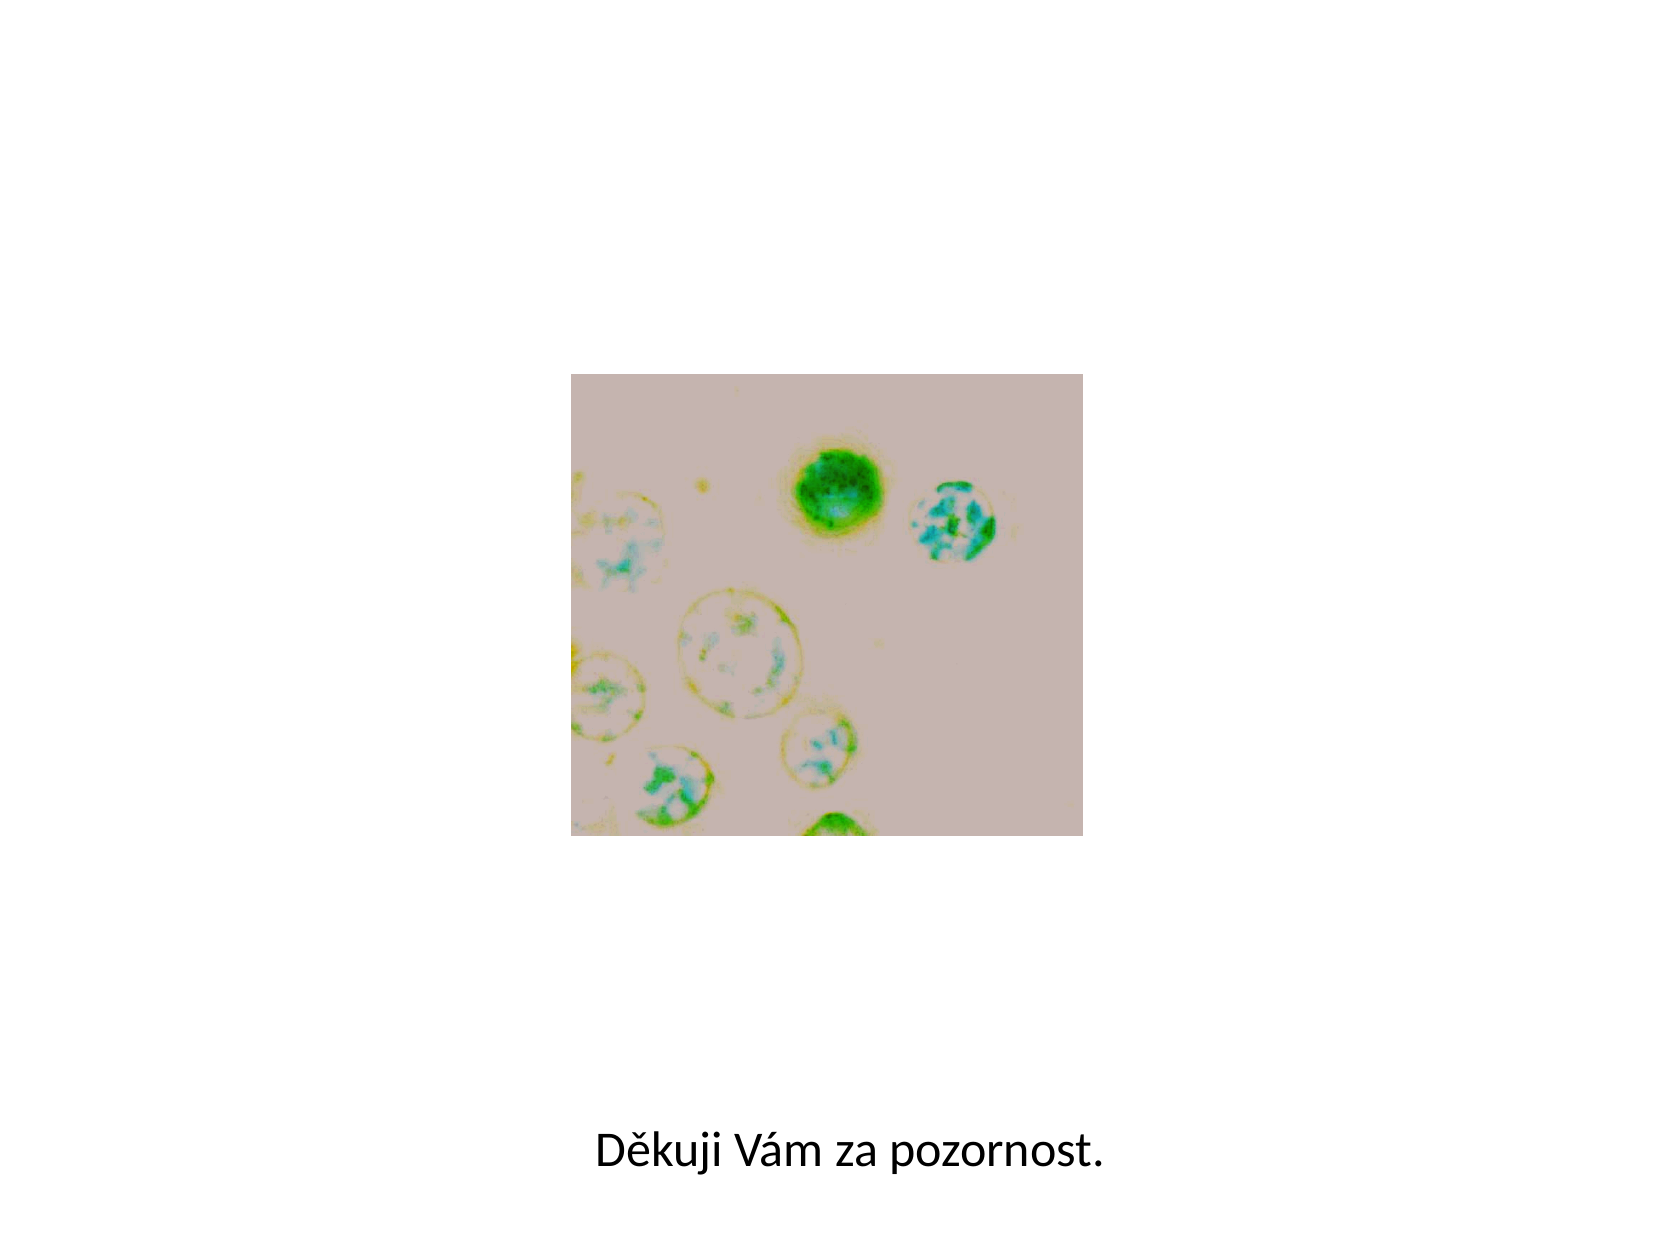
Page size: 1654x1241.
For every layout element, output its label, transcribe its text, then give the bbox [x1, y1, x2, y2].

subtitle Děkuji Vám za pozornost. [82, 567, 1619, 1241]
picture [571, 374, 1083, 836]
